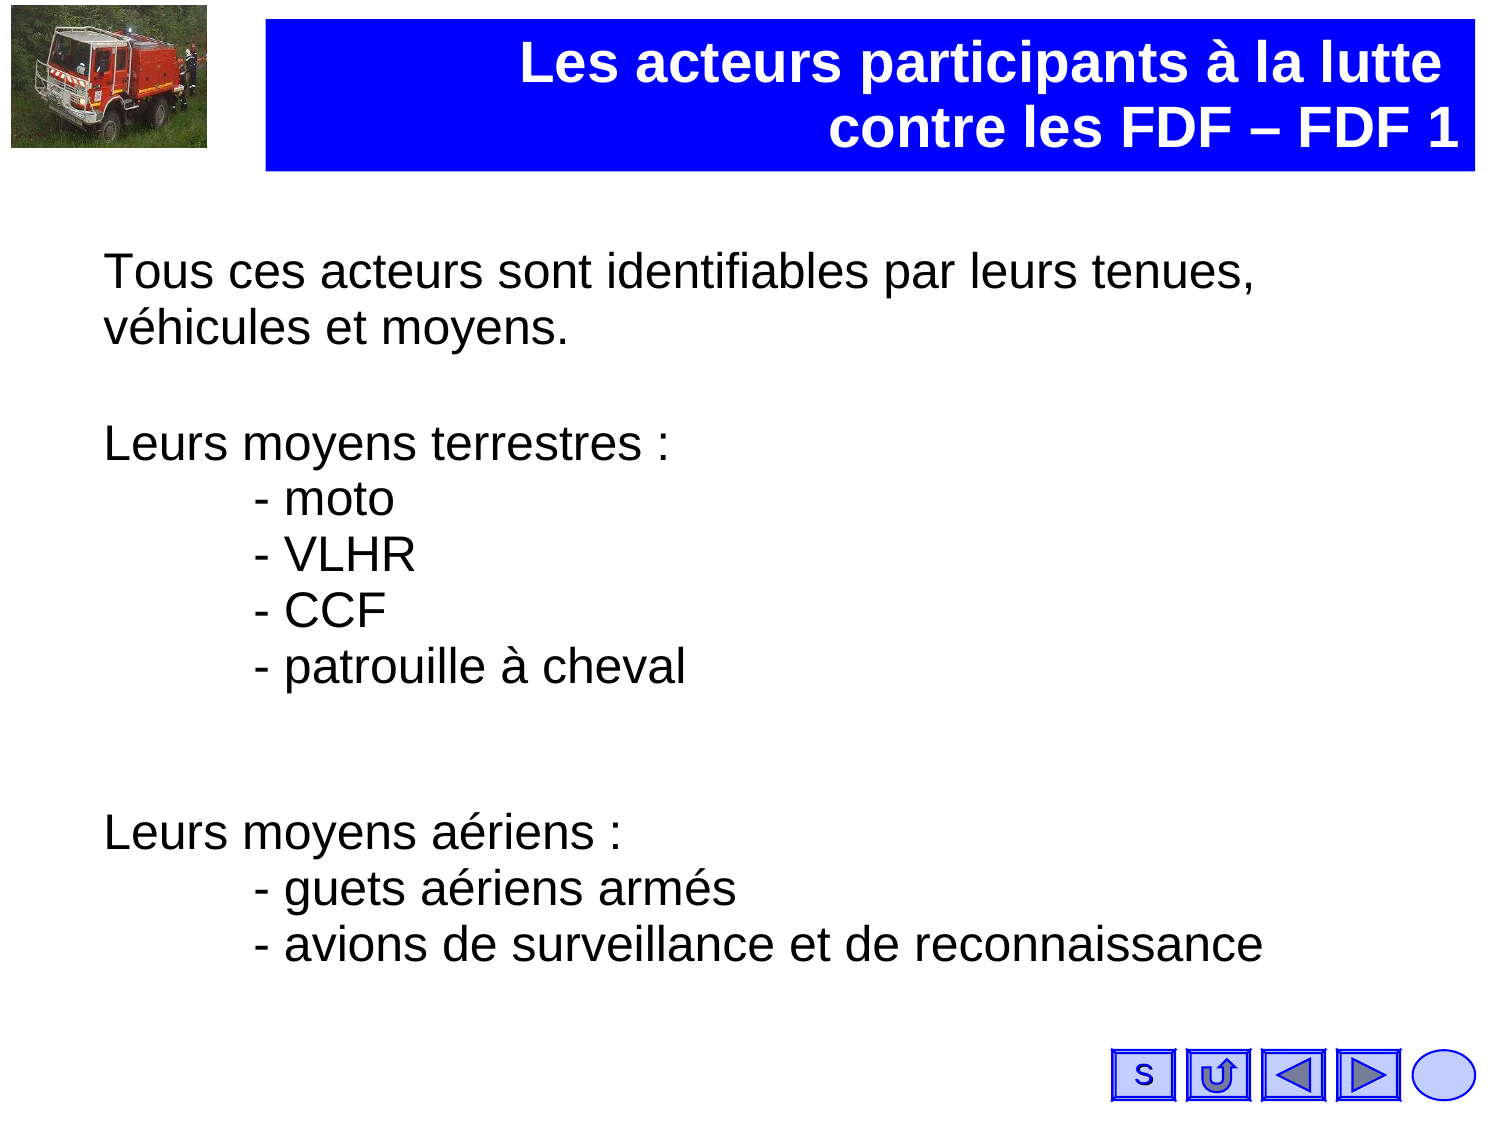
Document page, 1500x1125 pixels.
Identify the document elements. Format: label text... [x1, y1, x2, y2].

text_box Leurs moyens terrestres : - moto - VLHR - CCF - patrouille à cheval [88, 407, 1388, 757]
text_box Tous ces acteurs sont identifiables par leurs tenues, véhicules et moyens. [88, 236, 1418, 363]
picture [11, 5, 207, 148]
text_box Leurs moyens aériens : - guets aériens armés - avions de surveillance et de reconnaissance [88, 797, 1447, 980]
text_box [1412, 1050, 1476, 1101]
text_box Les acteurs participants à la lutte contre les FDF – FDF 1 [265, 19, 1476, 172]
